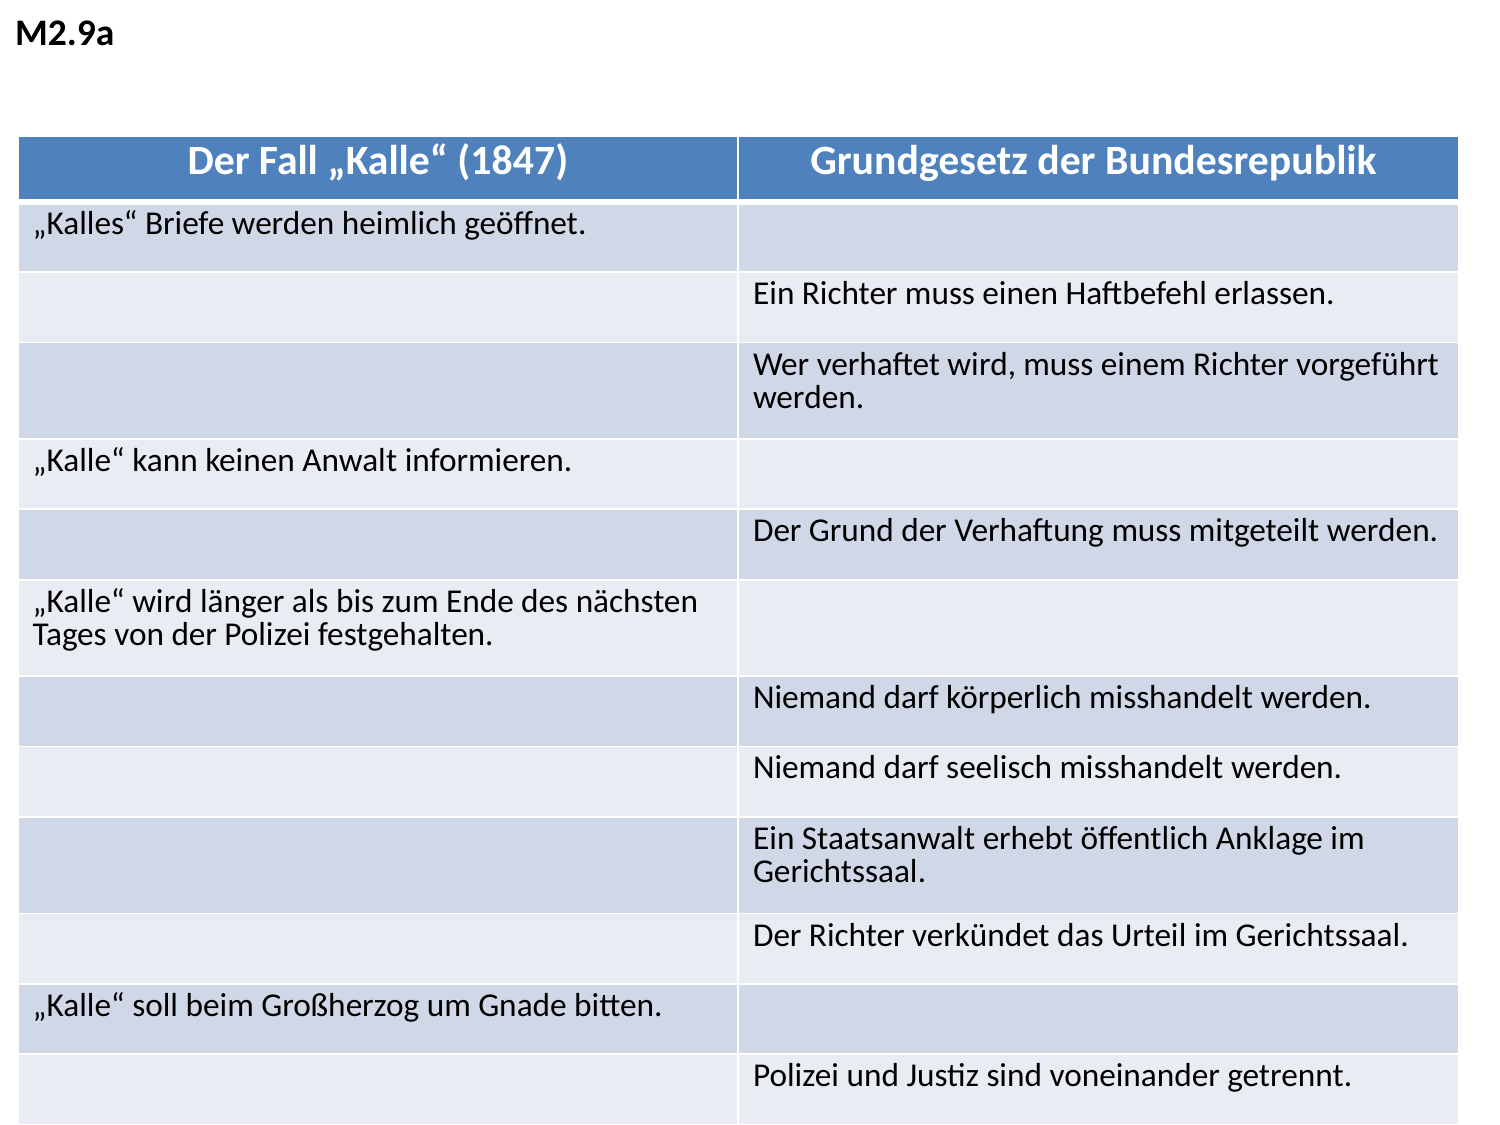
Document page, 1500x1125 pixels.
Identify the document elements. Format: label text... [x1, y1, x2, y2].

table_cell [739, 440, 1458, 508]
table_header Der Fall „Kalle“ (1847) [19, 137, 737, 199]
table_cell [19, 747, 737, 816]
table_cell „Kalle“ kann keinen Anwalt informieren. [19, 440, 737, 508]
table_cell Wer verhaftet wird, muss einem Richter vorgeführt werden. [739, 343, 1458, 438]
table_cell „Kalle“ soll beim Großherzog um Gnade bitten. [19, 985, 737, 1053]
table_cell Niemand darf seelisch misshandelt werden. [739, 747, 1458, 816]
table_cell [19, 273, 737, 342]
table_cell „Kalles“ Briefe werden heimlich geöffnet. [19, 205, 737, 271]
table_cell Polizei und Justiz sind voneinander getrennt. [739, 1055, 1458, 1124]
table_cell [19, 1055, 737, 1124]
table_cell [19, 343, 737, 438]
table_cell Der Grund der Verhaftung muss mitgeteilt werden. [739, 510, 1458, 579]
table_cell [739, 581, 1458, 675]
table_cell Der Richter verkündet das Urteil im Gerichtssaal. [739, 914, 1458, 983]
table_cell [19, 818, 737, 913]
table_cell Ein Richter muss einen Haftbefehl erlassen. [739, 273, 1458, 342]
table_header Grundgesetz der Bundesrepublik [739, 137, 1458, 199]
table_cell [19, 677, 737, 746]
table_cell [19, 914, 737, 983]
text_box M2.9a [0, 0, 160, 61]
table_cell Niemand darf körperlich misshandelt werden. [739, 677, 1458, 746]
table_cell [19, 510, 737, 579]
table_cell [739, 985, 1458, 1053]
table_cell Ein Staatsanwalt erhebt öffentlich Anklage im Gerichtssaal. [739, 818, 1458, 913]
table_cell „Kalle“ wird länger als bis zum Ende des nächsten Tages von der Polizei festgehalten. [19, 581, 737, 675]
table_cell [739, 205, 1458, 271]
